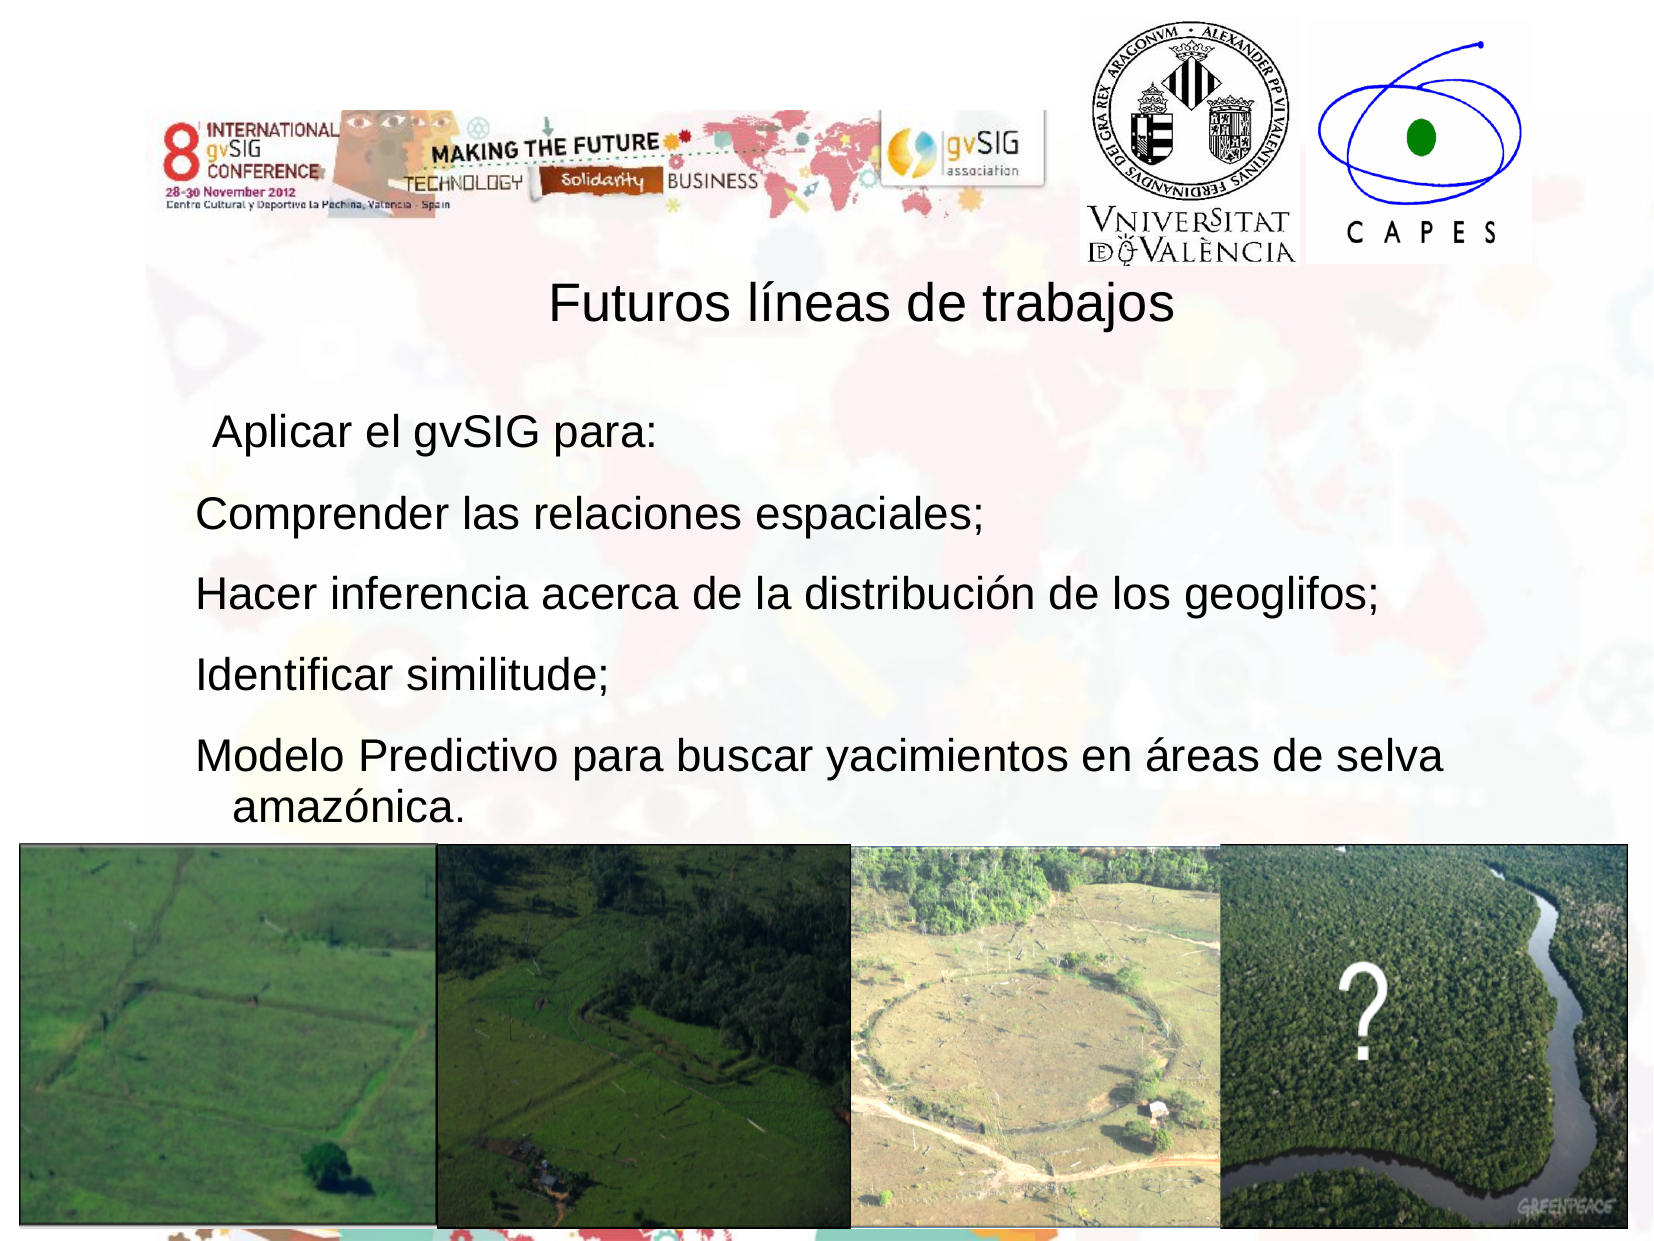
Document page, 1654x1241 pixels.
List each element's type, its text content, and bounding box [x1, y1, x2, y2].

picture [19, 17, 1654, 1241]
list Futuros líneas de trabajos Aplicar el gvSIG para: Comprender las relaciones espaciales; Hacer inferencia acerca de la distribución de los geoglifos; Identificar similitude; Modelo Predictivo para buscar yacimientos en áreas de selva amazónica. [82, 272, 1571, 834]
